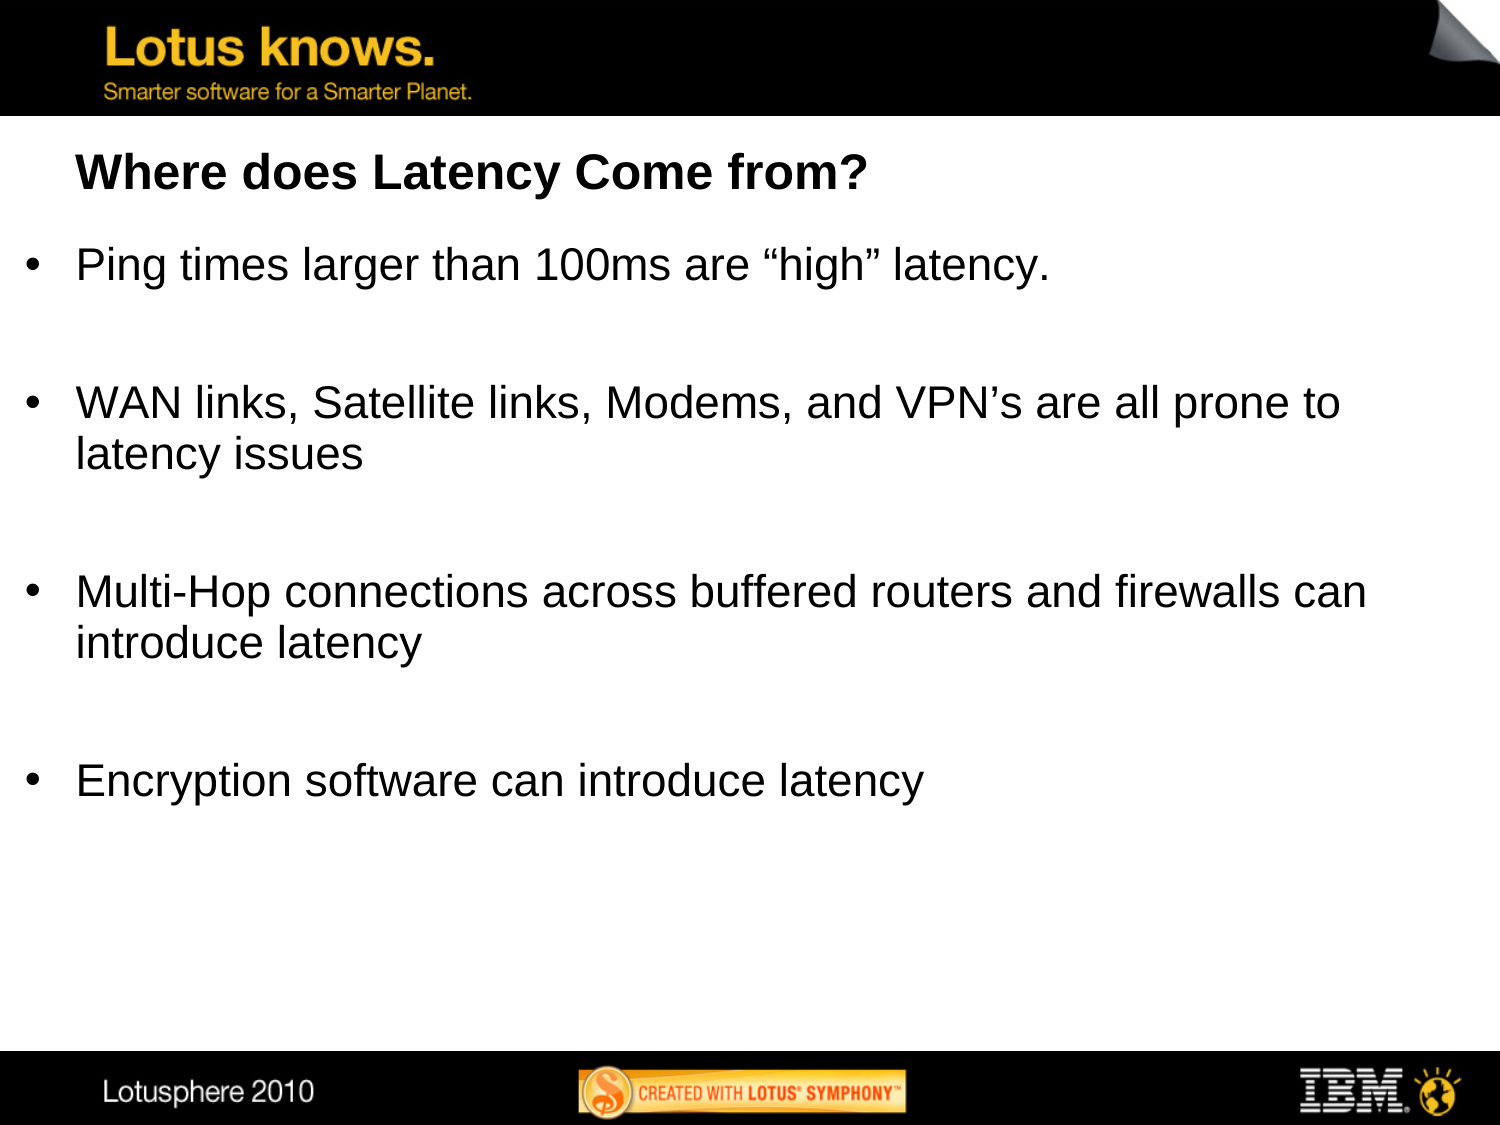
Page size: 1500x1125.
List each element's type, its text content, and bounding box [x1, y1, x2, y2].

picture [0, 1053, 1500, 1125]
title Where does Latency Come from? [74, 137, 1475, 200]
picture [0, 0, 1500, 114]
list Ping times larger than 100ms are “high” latency. WAN links, Satellite links, Modems, and VPN’s are all prone to latency issues Multi-Hop connections across buffered routers and firewalls can introduce latency Encryption software can introduce latency [24, 237, 1476, 1026]
